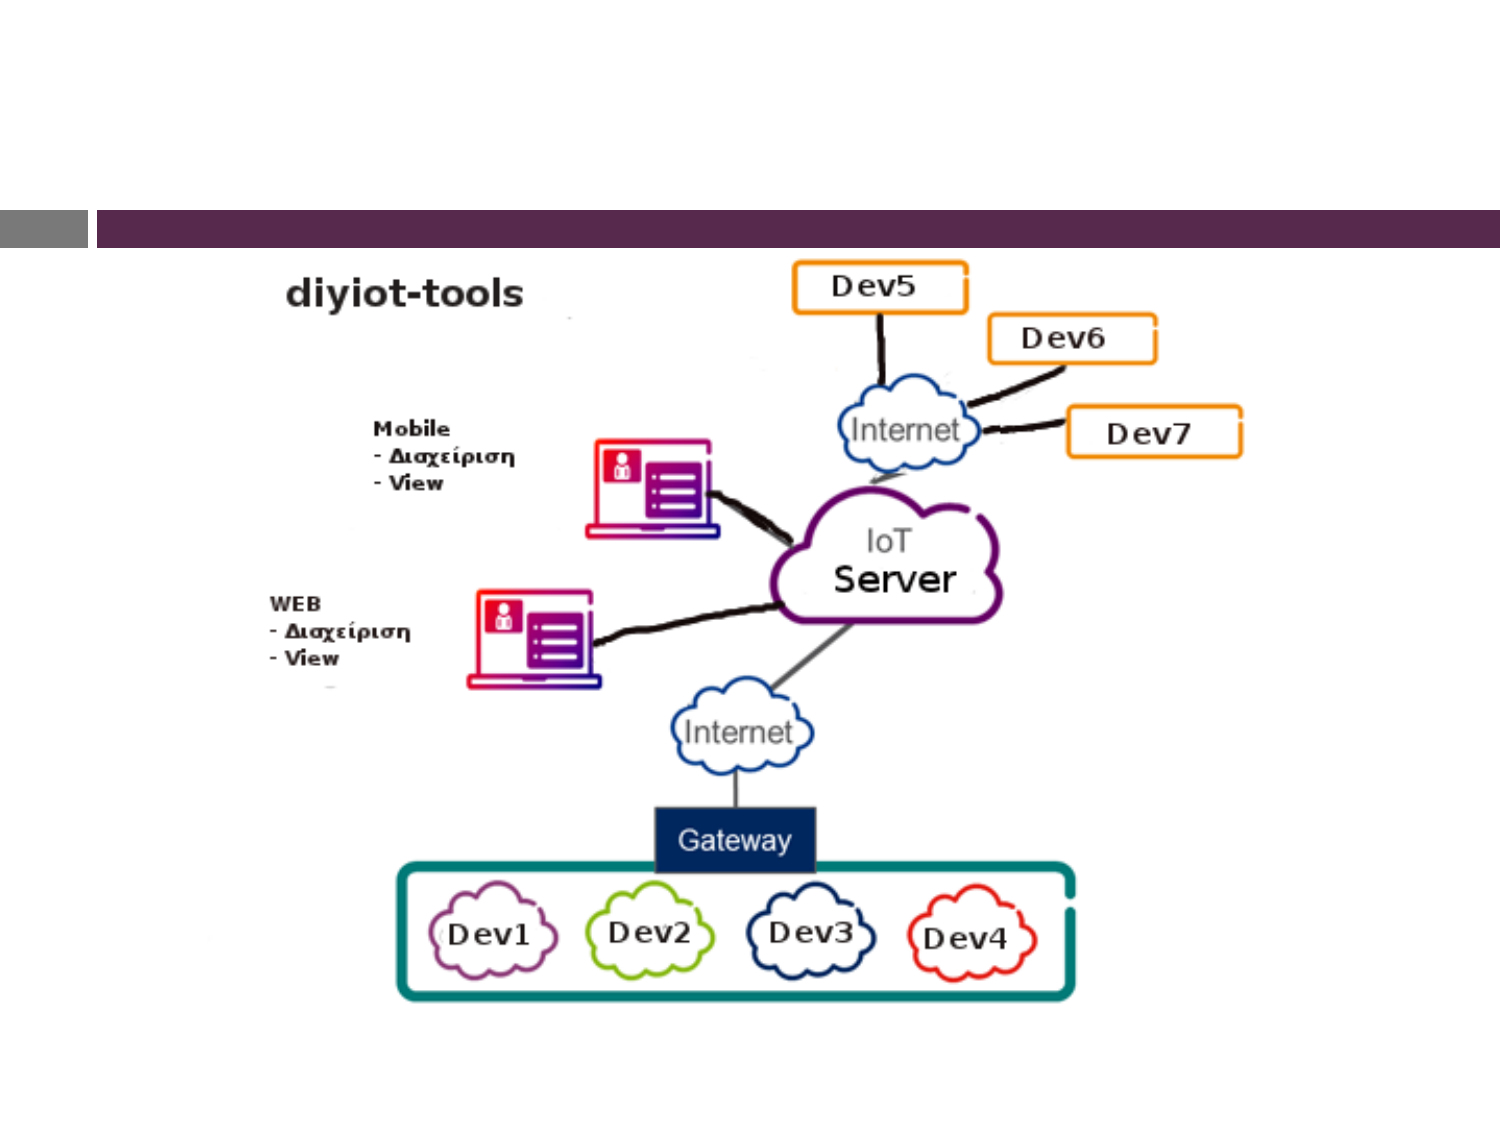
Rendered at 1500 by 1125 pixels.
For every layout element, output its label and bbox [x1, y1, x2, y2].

picture [206, 255, 1249, 1012]
